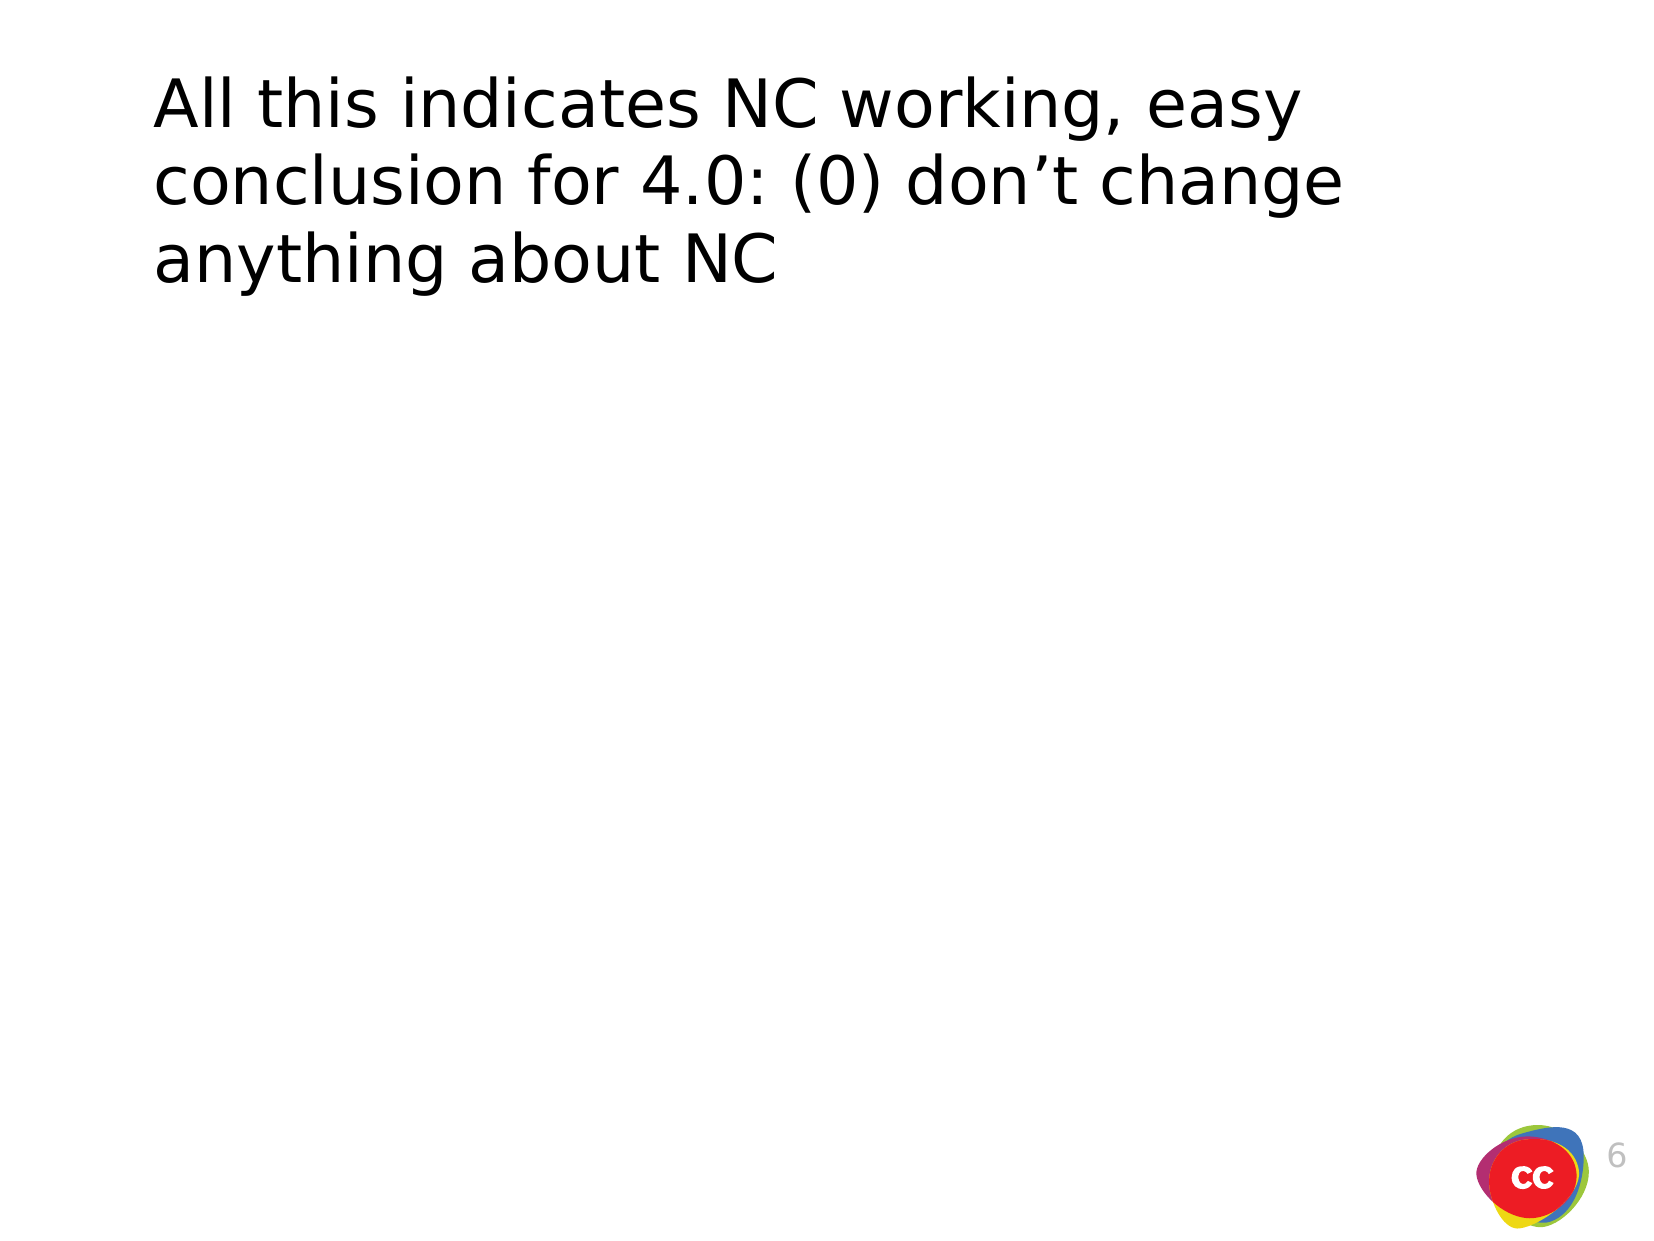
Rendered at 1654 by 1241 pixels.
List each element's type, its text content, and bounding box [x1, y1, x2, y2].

list All this indicates NC working, easy conclusion for 4.0: (0) don’t change anything about NC [82, 65, 1571, 1062]
